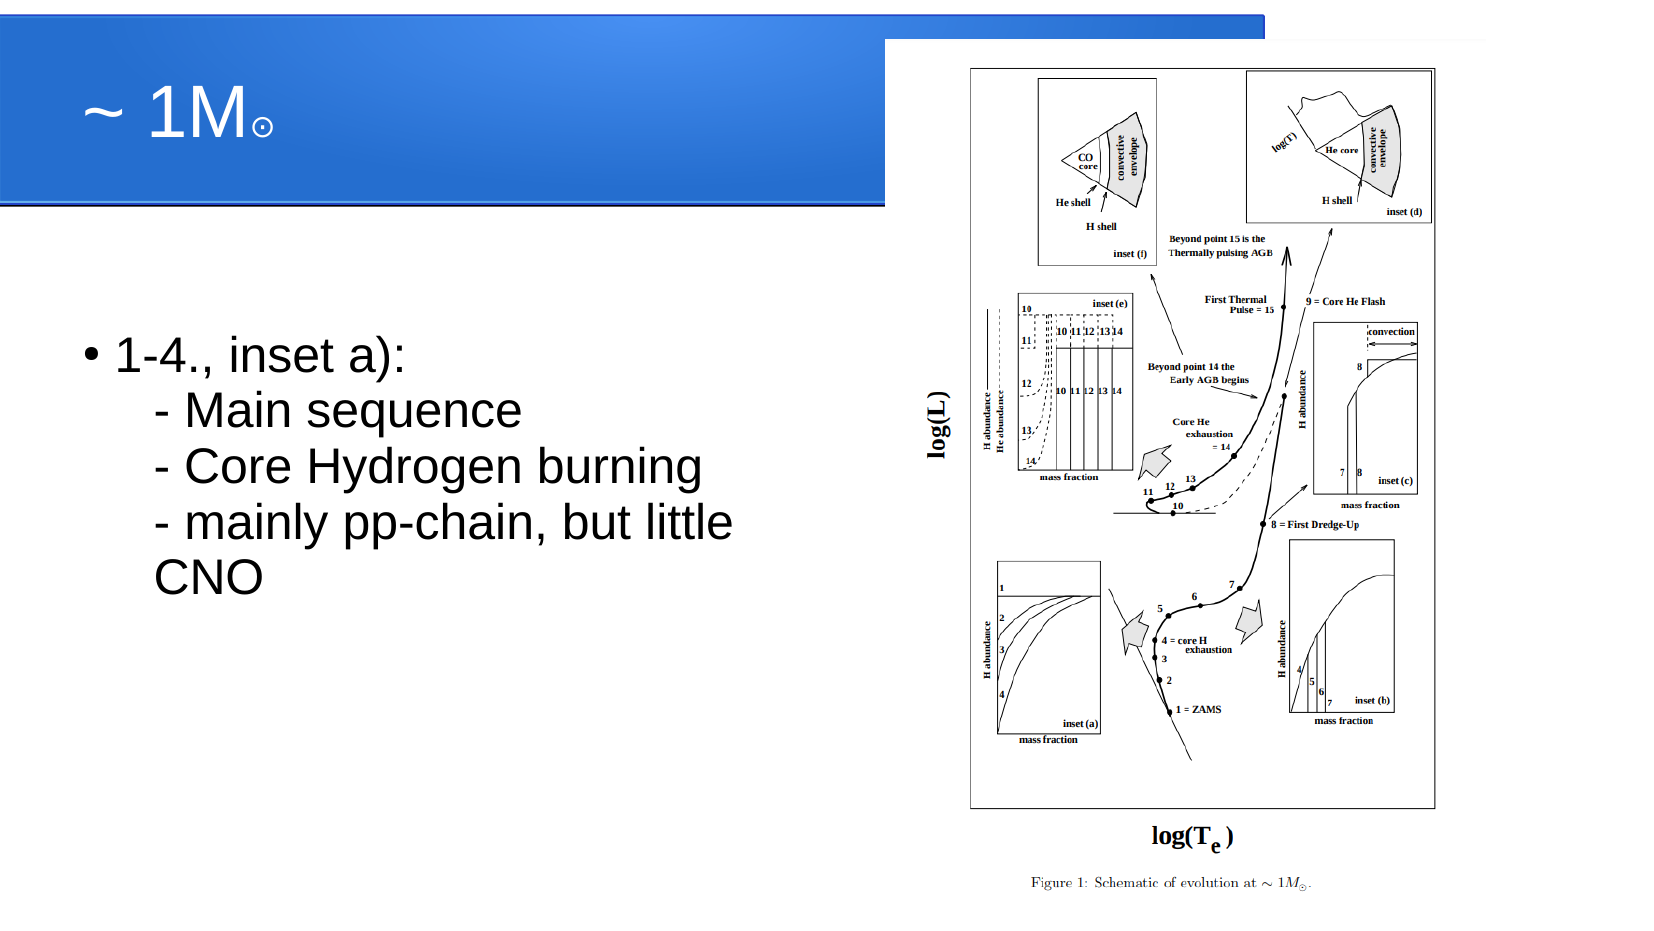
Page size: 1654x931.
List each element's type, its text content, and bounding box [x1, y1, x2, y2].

subtitle 1-4., inset a): - Main sequence - Core Hydrogen burning - mainly pp-chain, but little CNO [82, 224, 751, 764]
title ~ 1M⊙ [82, 35, 1235, 189]
picture [885, 39, 1486, 916]
